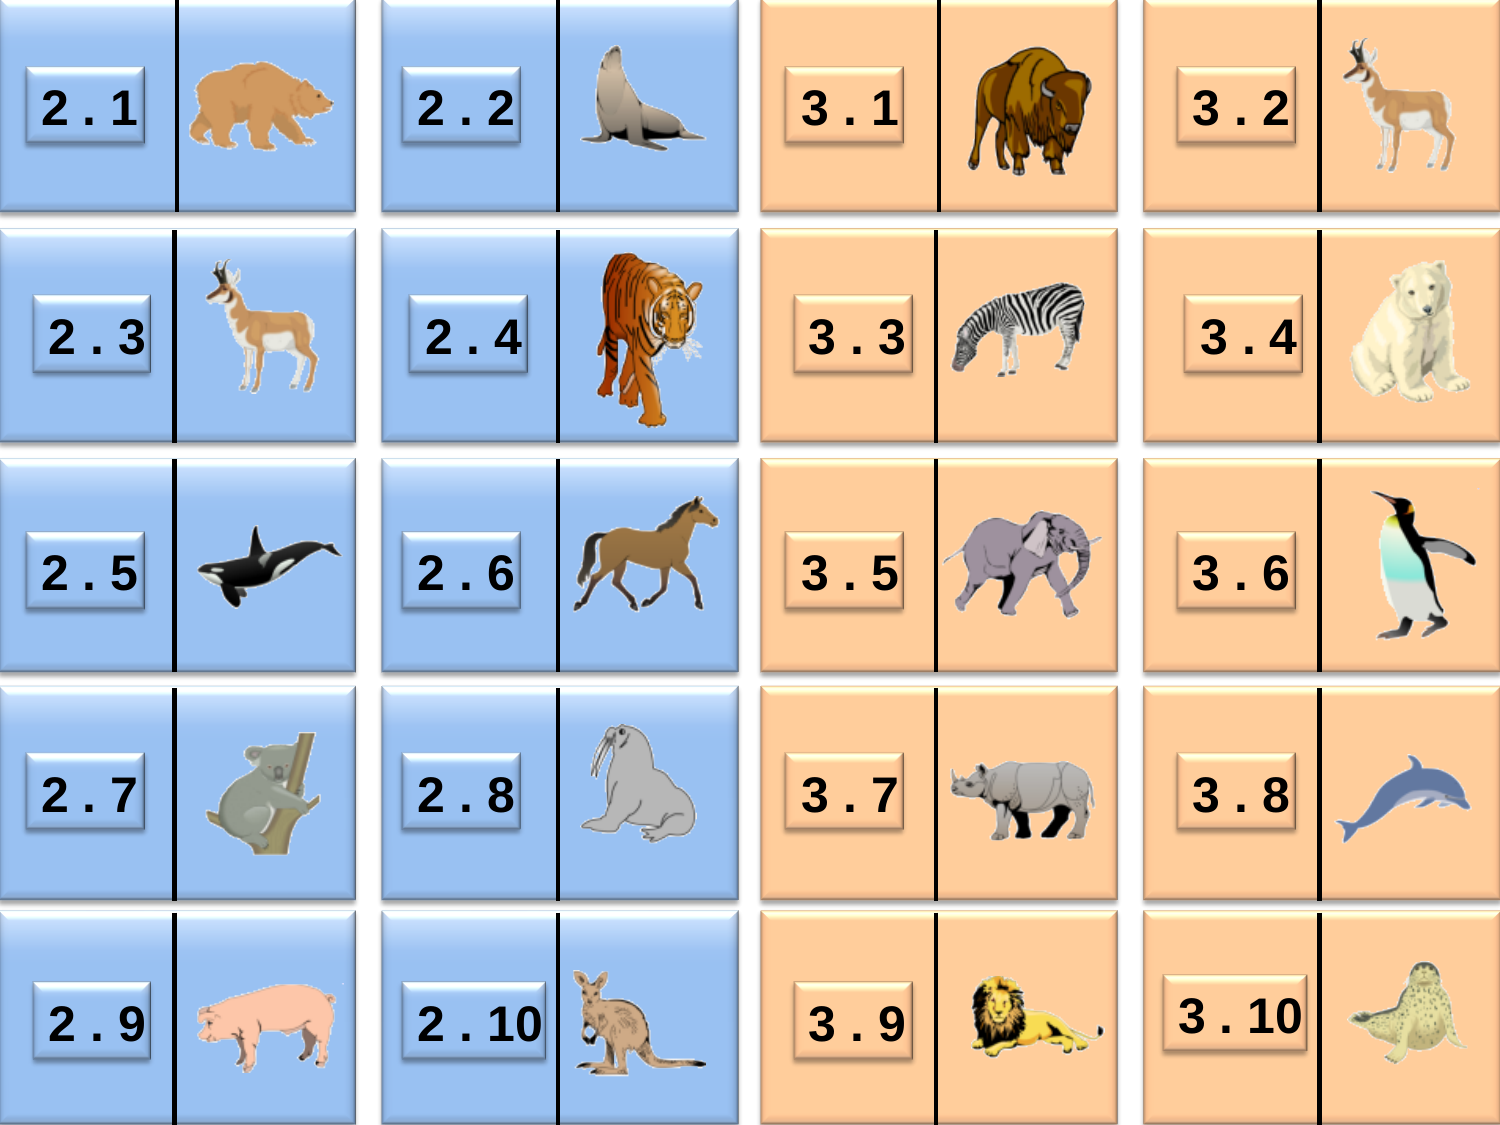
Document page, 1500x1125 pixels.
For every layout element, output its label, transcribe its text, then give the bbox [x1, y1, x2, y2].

text_box 3 . 8 [1178, 754, 1306, 830]
text_box 2 . 9 [33, 983, 162, 1059]
picture [1135, 0, 1500, 1125]
text_box 3 . 7 [787, 754, 915, 830]
text_box 2 . 10 [403, 983, 559, 1059]
picture [0, 0, 364, 1125]
text_box 3 . 6 [1178, 533, 1306, 609]
text_box 2 . 8 [403, 754, 531, 830]
text_box 3 . 9 [794, 983, 922, 1059]
text_box 3 . 1 [787, 67, 915, 144]
text_box 3 . 3 [794, 296, 922, 373]
text_box 2 . 3 [33, 296, 162, 373]
text_box 2 . 2 [403, 67, 531, 144]
text_box 3 . 10 [1163, 976, 1319, 1052]
picture [373, 0, 747, 1125]
text_box 2 . 1 [26, 67, 154, 144]
text_box 2 . 5 [26, 533, 154, 609]
text_box 2 . 4 [410, 296, 538, 373]
text_box 3 . 2 [1178, 67, 1306, 144]
text_box 3 . 5 [787, 533, 915, 609]
picture [752, 0, 1126, 1125]
text_box 2 . 6 [403, 533, 531, 609]
text_box 3 . 4 [1185, 296, 1313, 373]
text_box 2 . 7 [26, 754, 154, 830]
